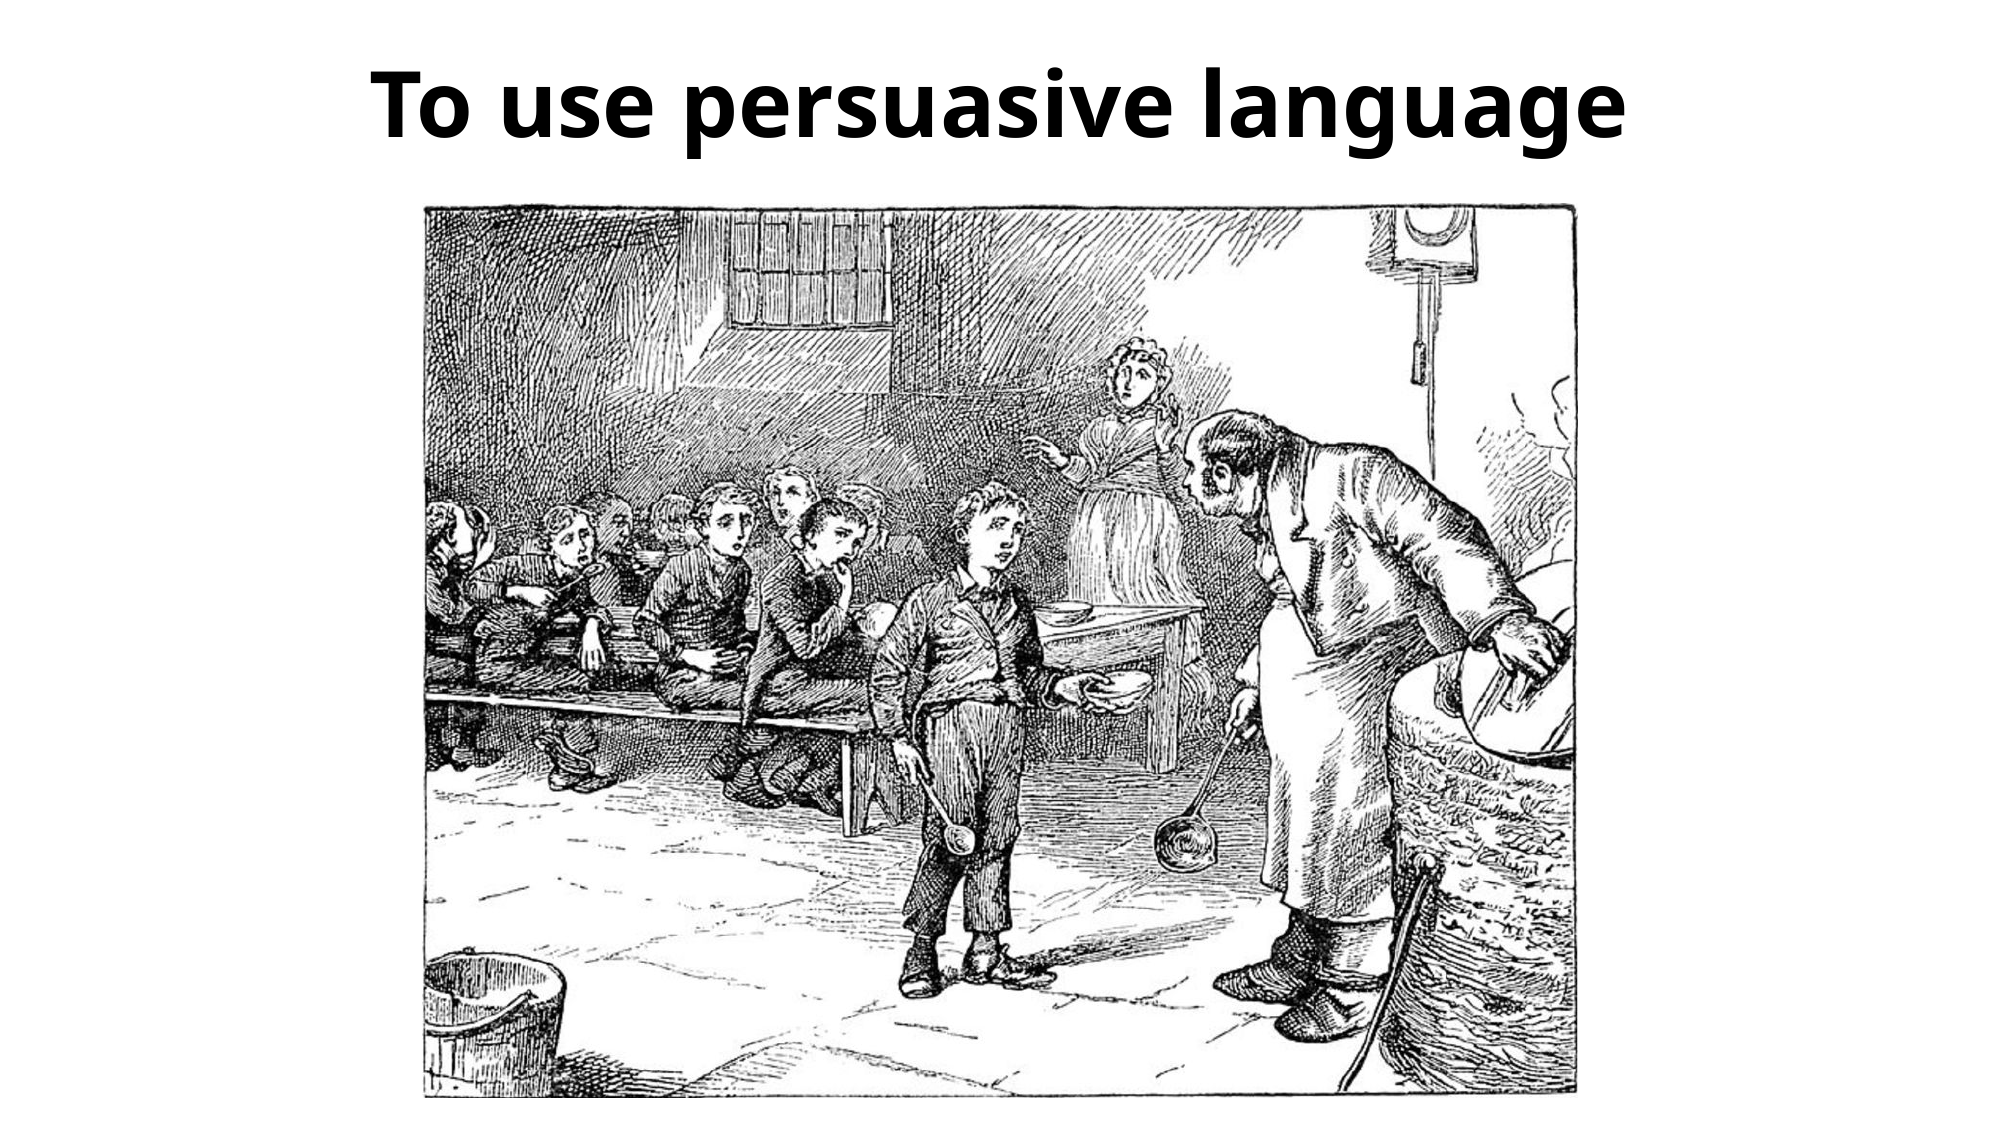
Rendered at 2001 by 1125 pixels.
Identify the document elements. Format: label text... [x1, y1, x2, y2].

title To use persuasive language [249, 27, 1750, 166]
picture [422, 203, 1578, 1098]
